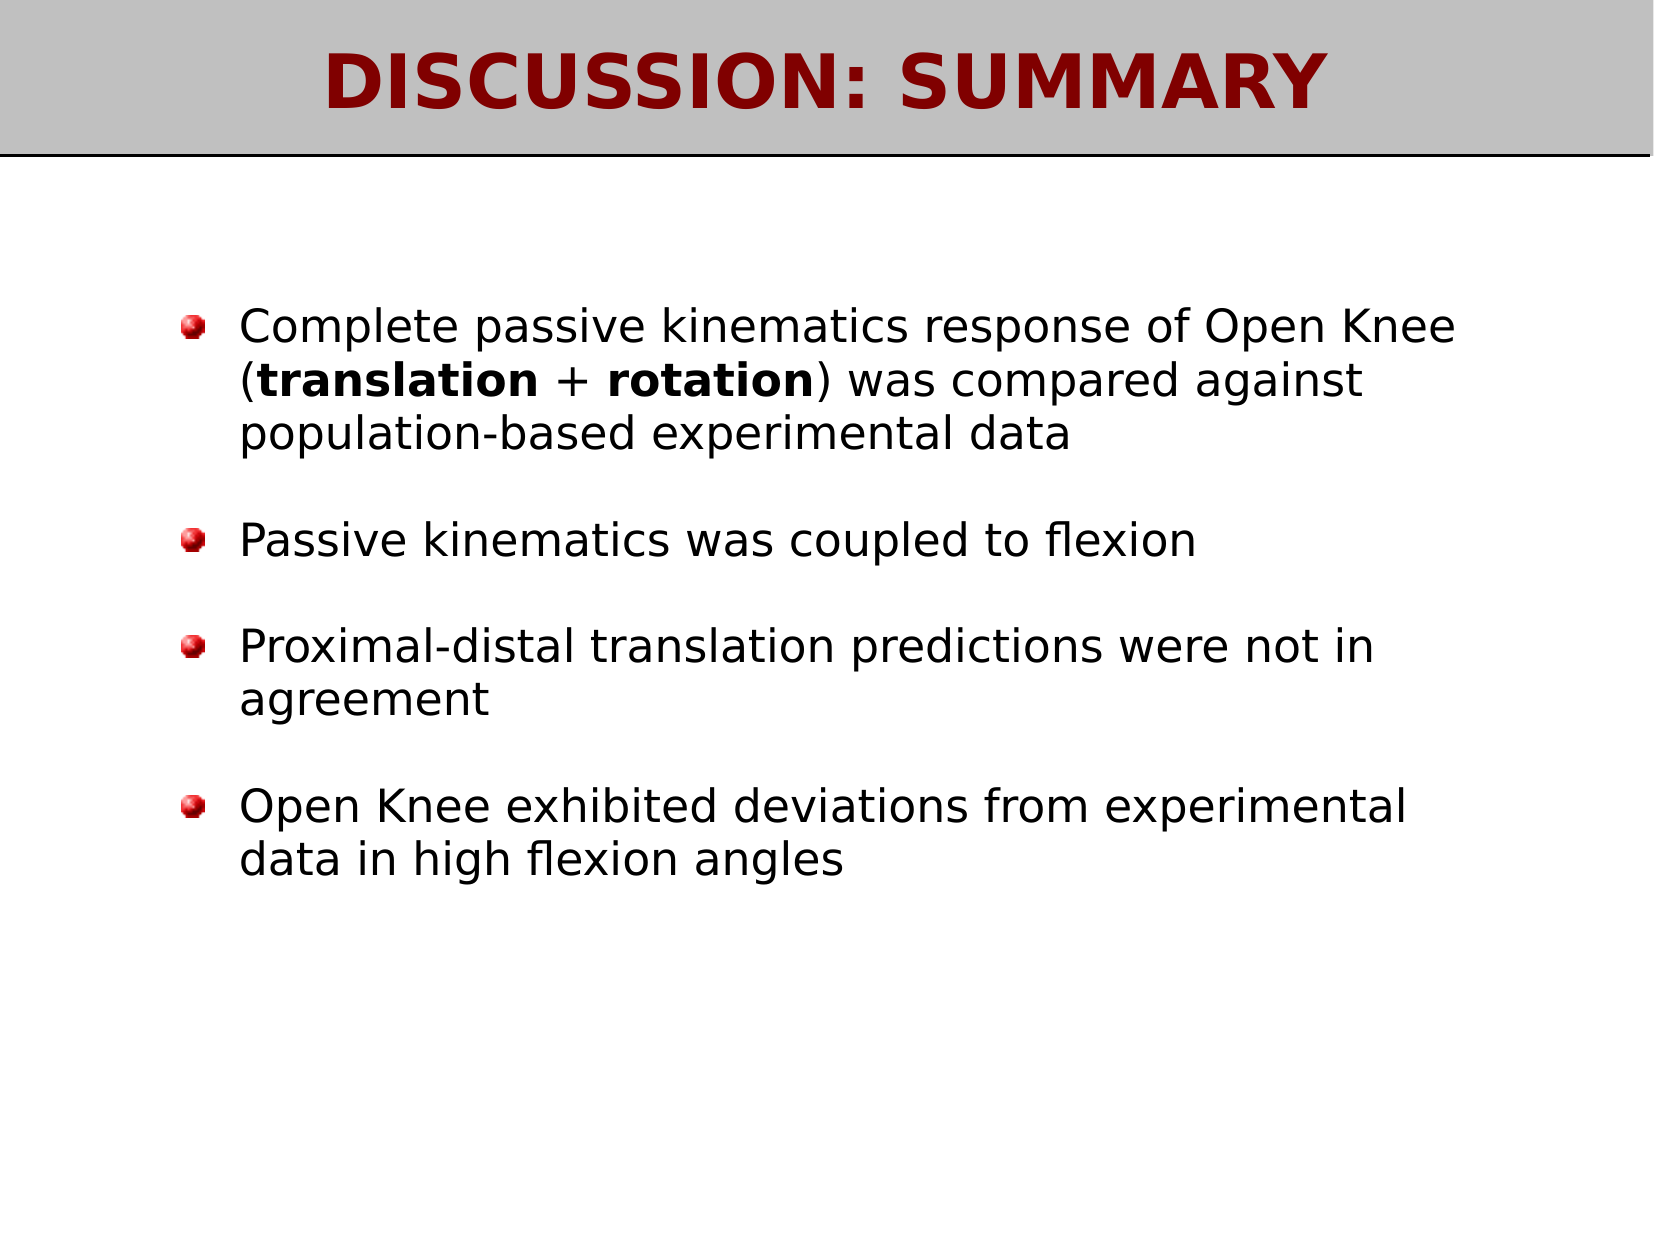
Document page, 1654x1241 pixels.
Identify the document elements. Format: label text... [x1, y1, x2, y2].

text_box [0, 0, 1654, 156]
text_box Complete passive kinematics response of Open Knee (translation + rotation) was compared against population-based experimental data Passive kinematics was coupled to flexion Proximal-distal translation predictions were not in agreement Open Knee exhibited deviations from experimental data in high flexion angles [167, 293, 1487, 948]
text_box DISCUSSION: SUMMARY [0, 31, 1651, 134]
